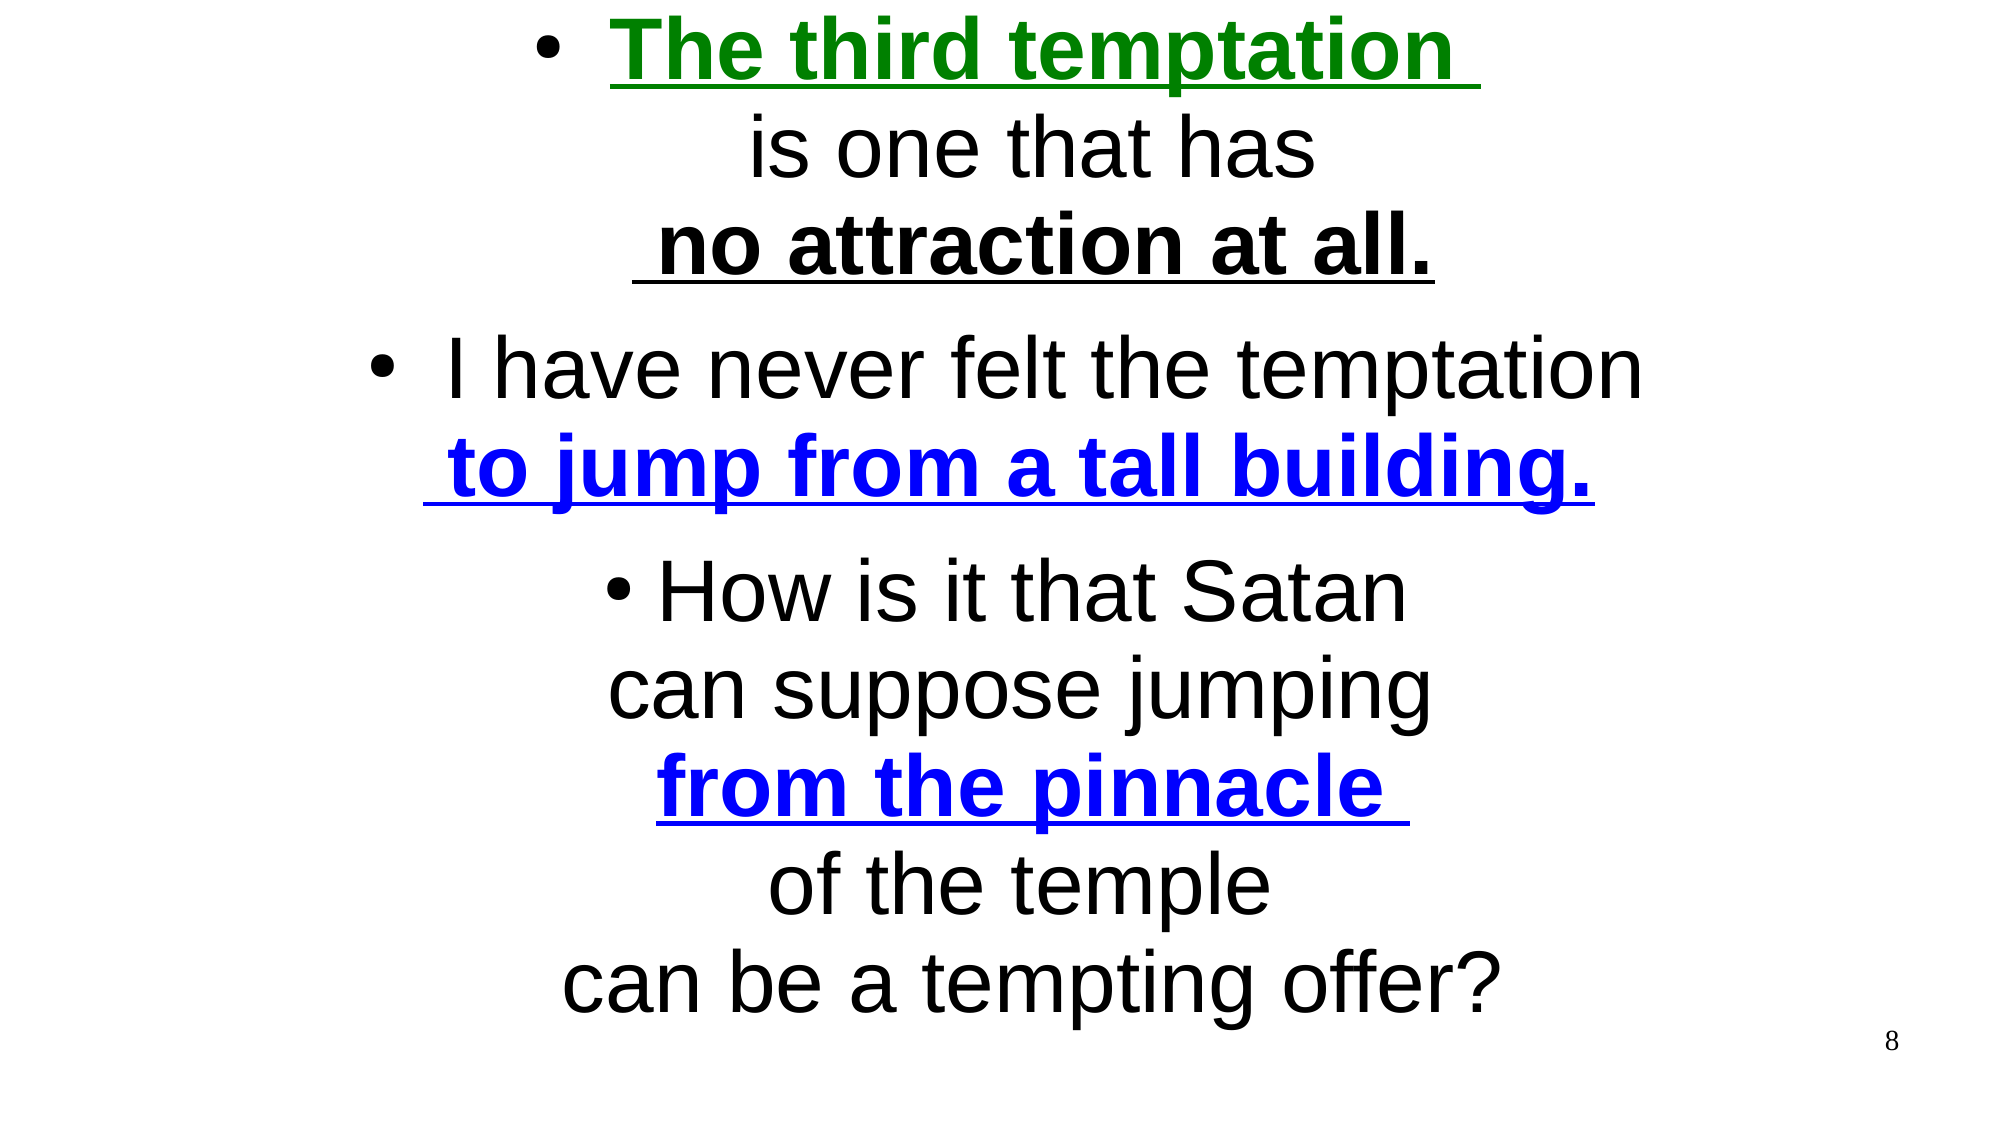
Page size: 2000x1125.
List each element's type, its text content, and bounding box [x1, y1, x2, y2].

list The third temptation is one that has no attraction at all. I have never felt the temptation to jump from a tall building. How is it that Satan can suppose jumping from the pinnacle of the temple can be a tempting offer? [0, 0, 1996, 1123]
